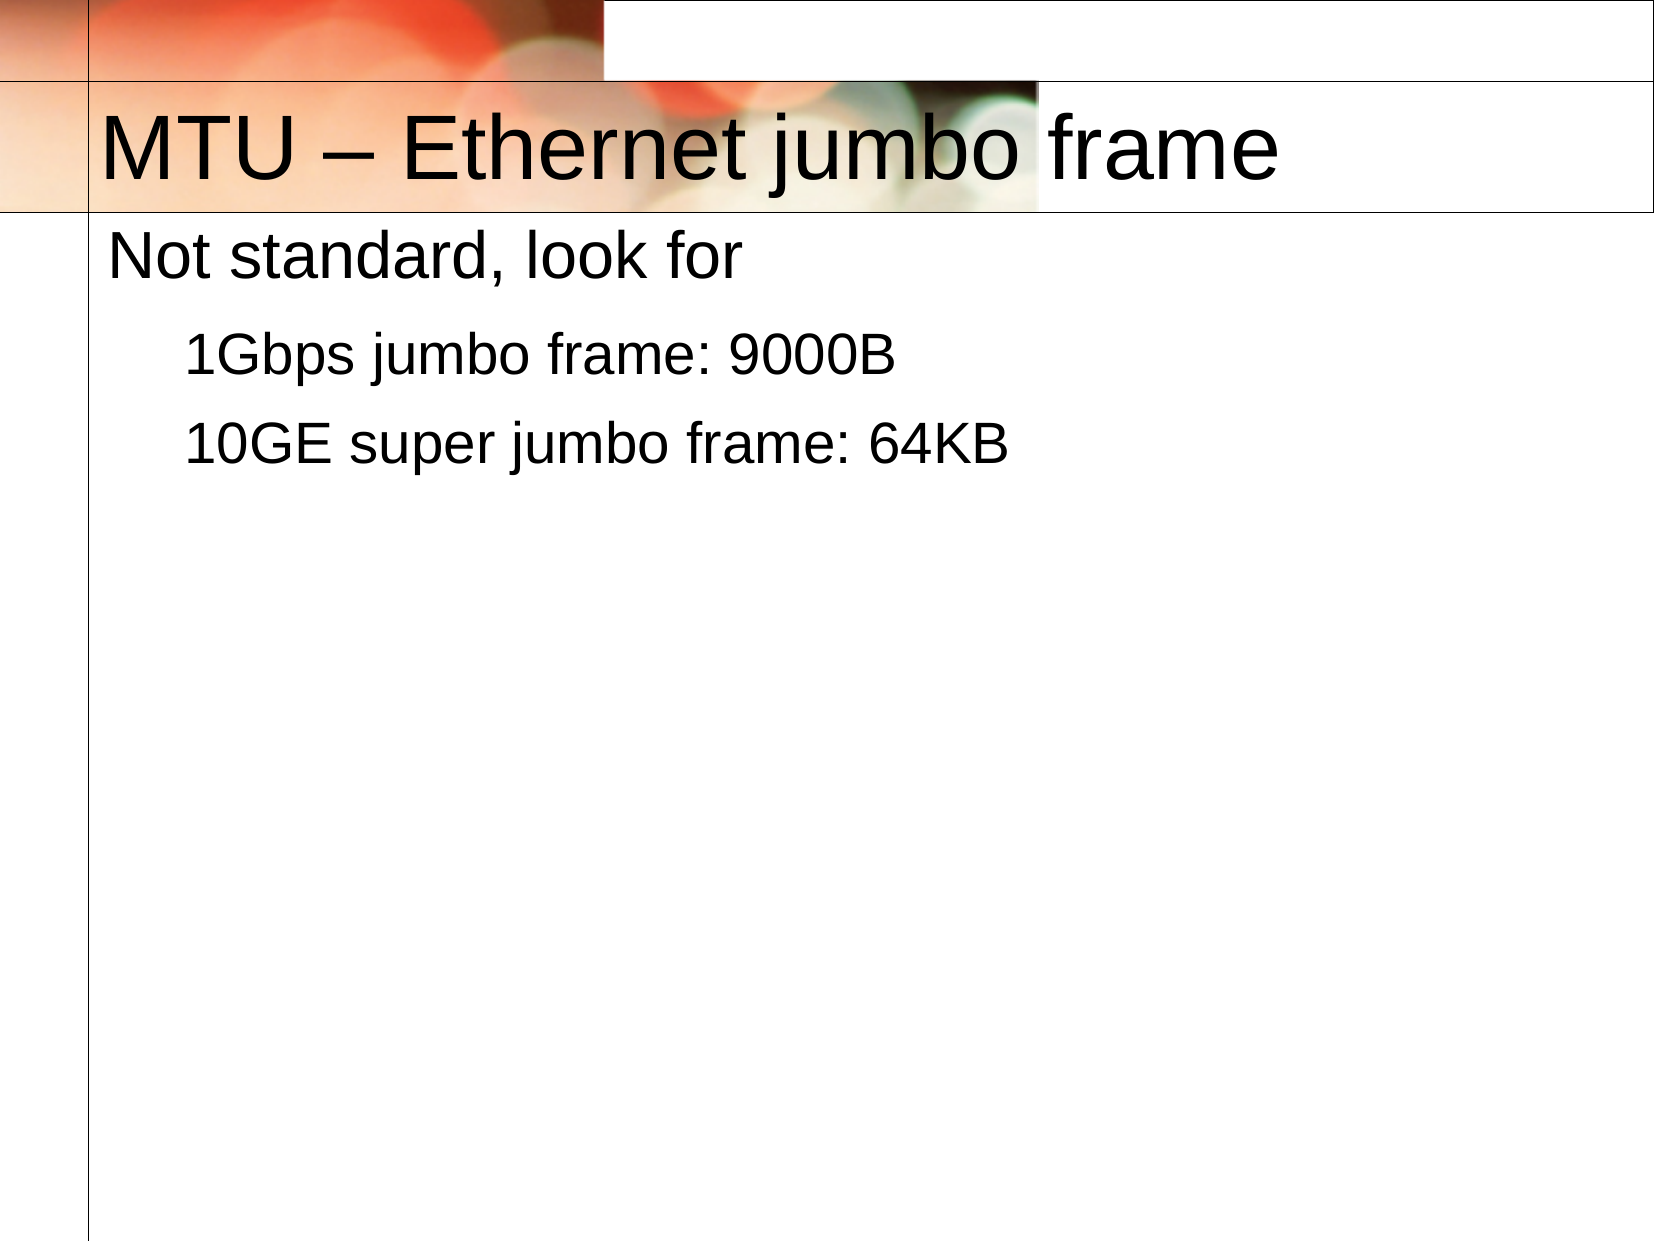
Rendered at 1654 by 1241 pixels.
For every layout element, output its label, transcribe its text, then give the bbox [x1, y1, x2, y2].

picture [89, 0, 1039, 81]
picture [89, 82, 1039, 212]
picture [0, 82, 88, 212]
picture [0, 0, 88, 81]
list Not standard, look for 1Gbps jumbo frame: 9000B 10GE super jumbo frame: 64KB [89, 217, 1578, 1226]
title MTU – Ethernet jumbo frame [100, 95, 1571, 200]
